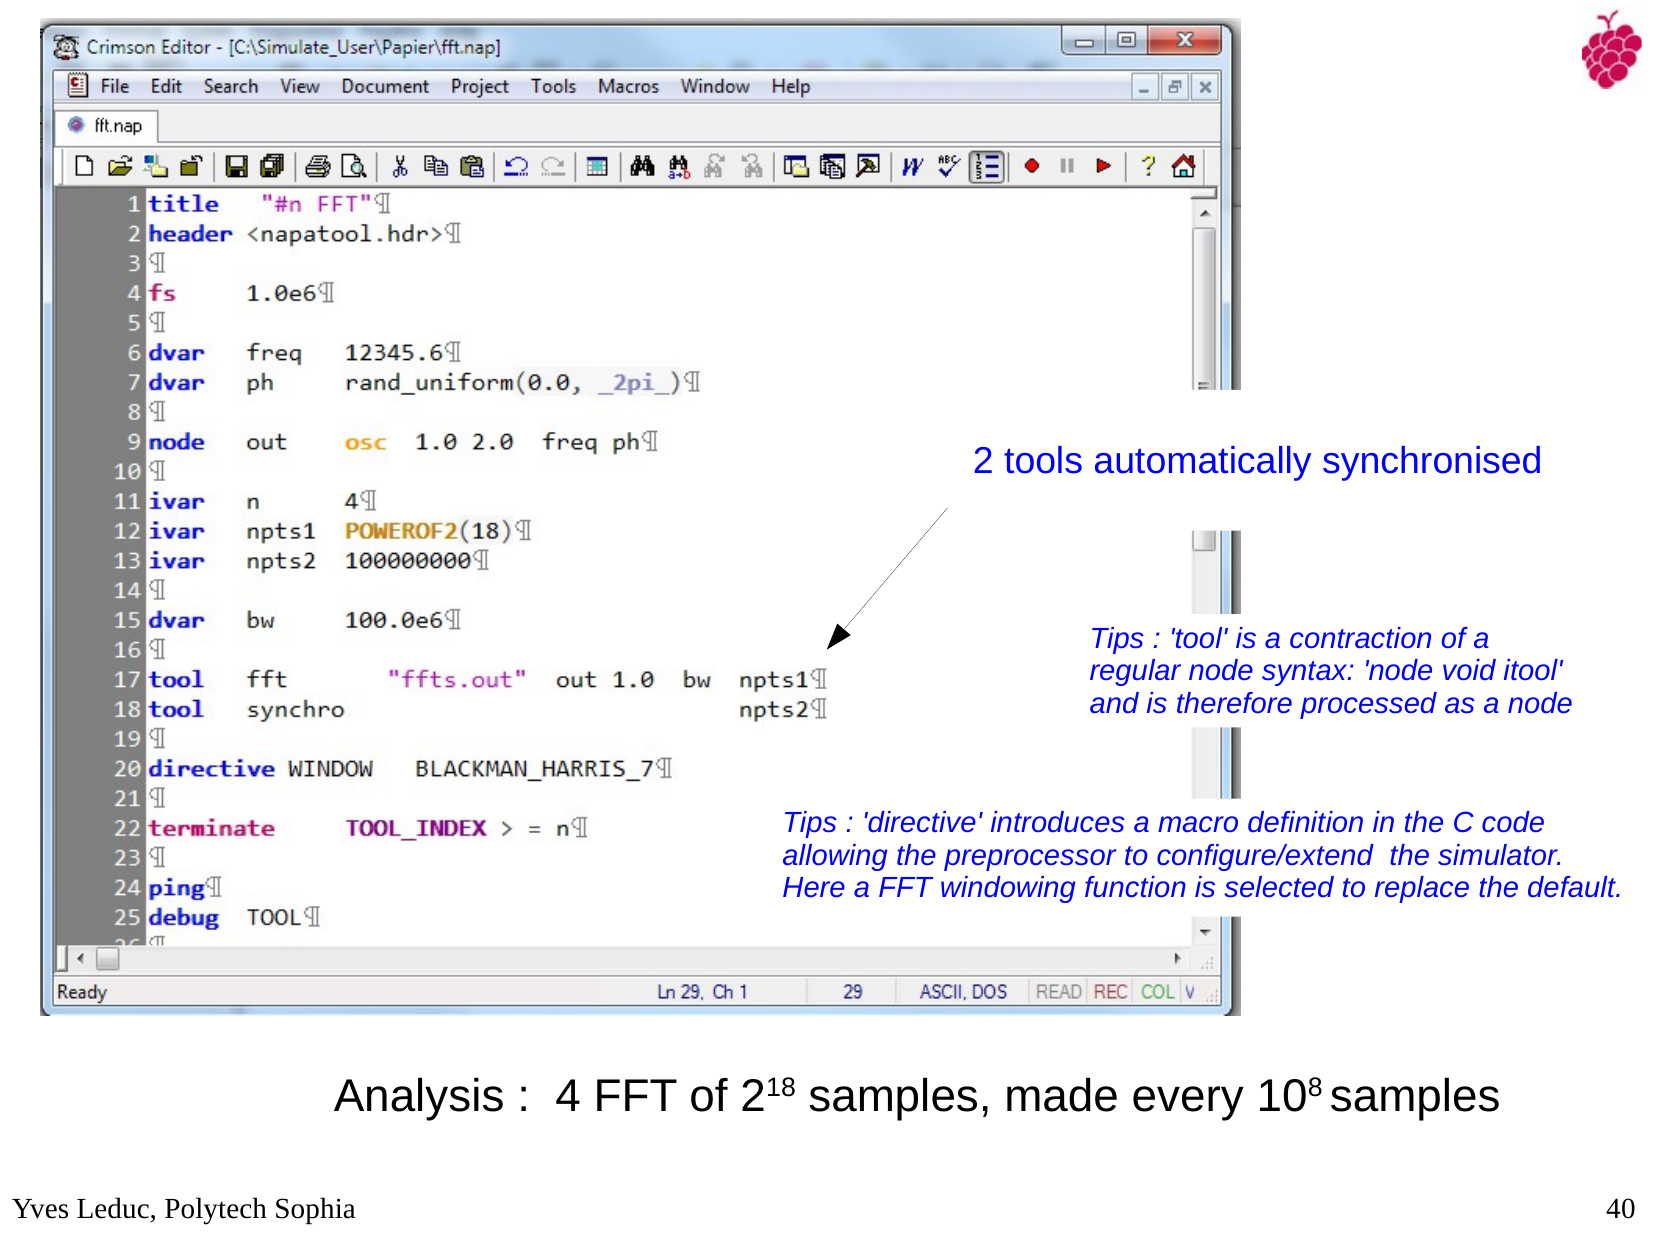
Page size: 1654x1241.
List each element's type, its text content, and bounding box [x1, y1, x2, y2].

text_box 2 tools automatically synchronised [947, 389, 1570, 531]
text_box Tips : 'tool' is a contraction of a regular node syntax: 'node void itool' and is therefore processed as a node [1074, 614, 1607, 728]
text_box Analysis : 4 FFT of 218 samples, made every 108 samples [318, 1062, 1595, 1131]
text_box Tips : 'directive' introduces a macro definition in the C code allowing the preprocessor to configure/extend the simulator. Here a FFT windowing function is selected to replace the default. [767, 798, 1640, 917]
picture [1582, 5, 1642, 89]
picture [40, 18, 1241, 1016]
